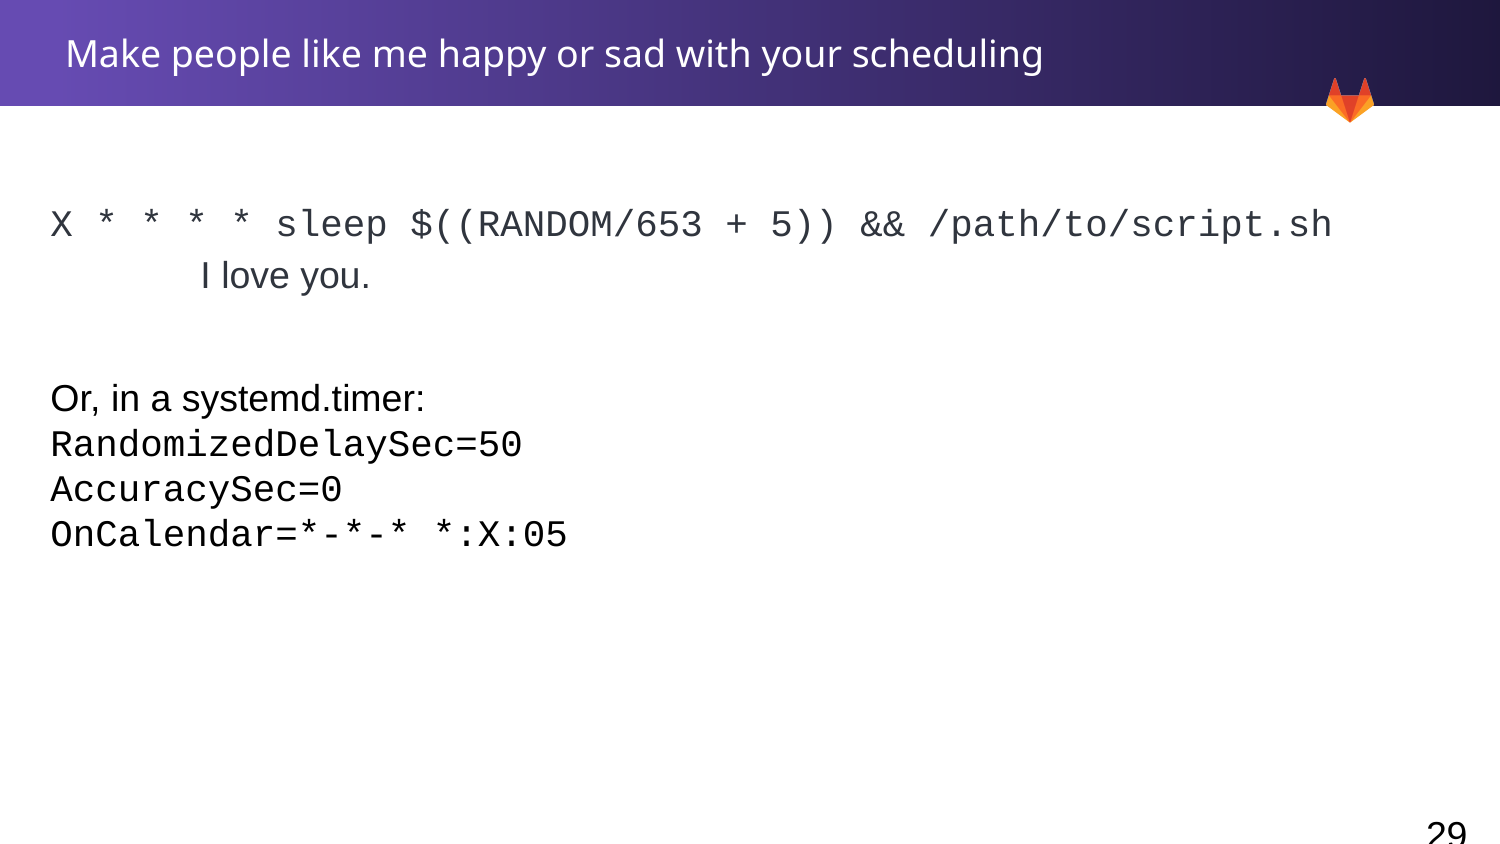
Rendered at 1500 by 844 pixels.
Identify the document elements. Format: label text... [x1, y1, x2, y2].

text_box Or, in a systemd.timer: RandomizedDelaySec=50 AccuracySec=0 OnCalendar=*-*-* *:X:05 [35, 358, 1480, 567]
title Make people like me happy or sad with your scheduling [50, 27, 1298, 77]
list X * * * * sleep $((RANDOM/653 + 5)) && /path/to/script.sh I love you. [35, 177, 1450, 308]
picture [1326, 78, 1374, 123]
